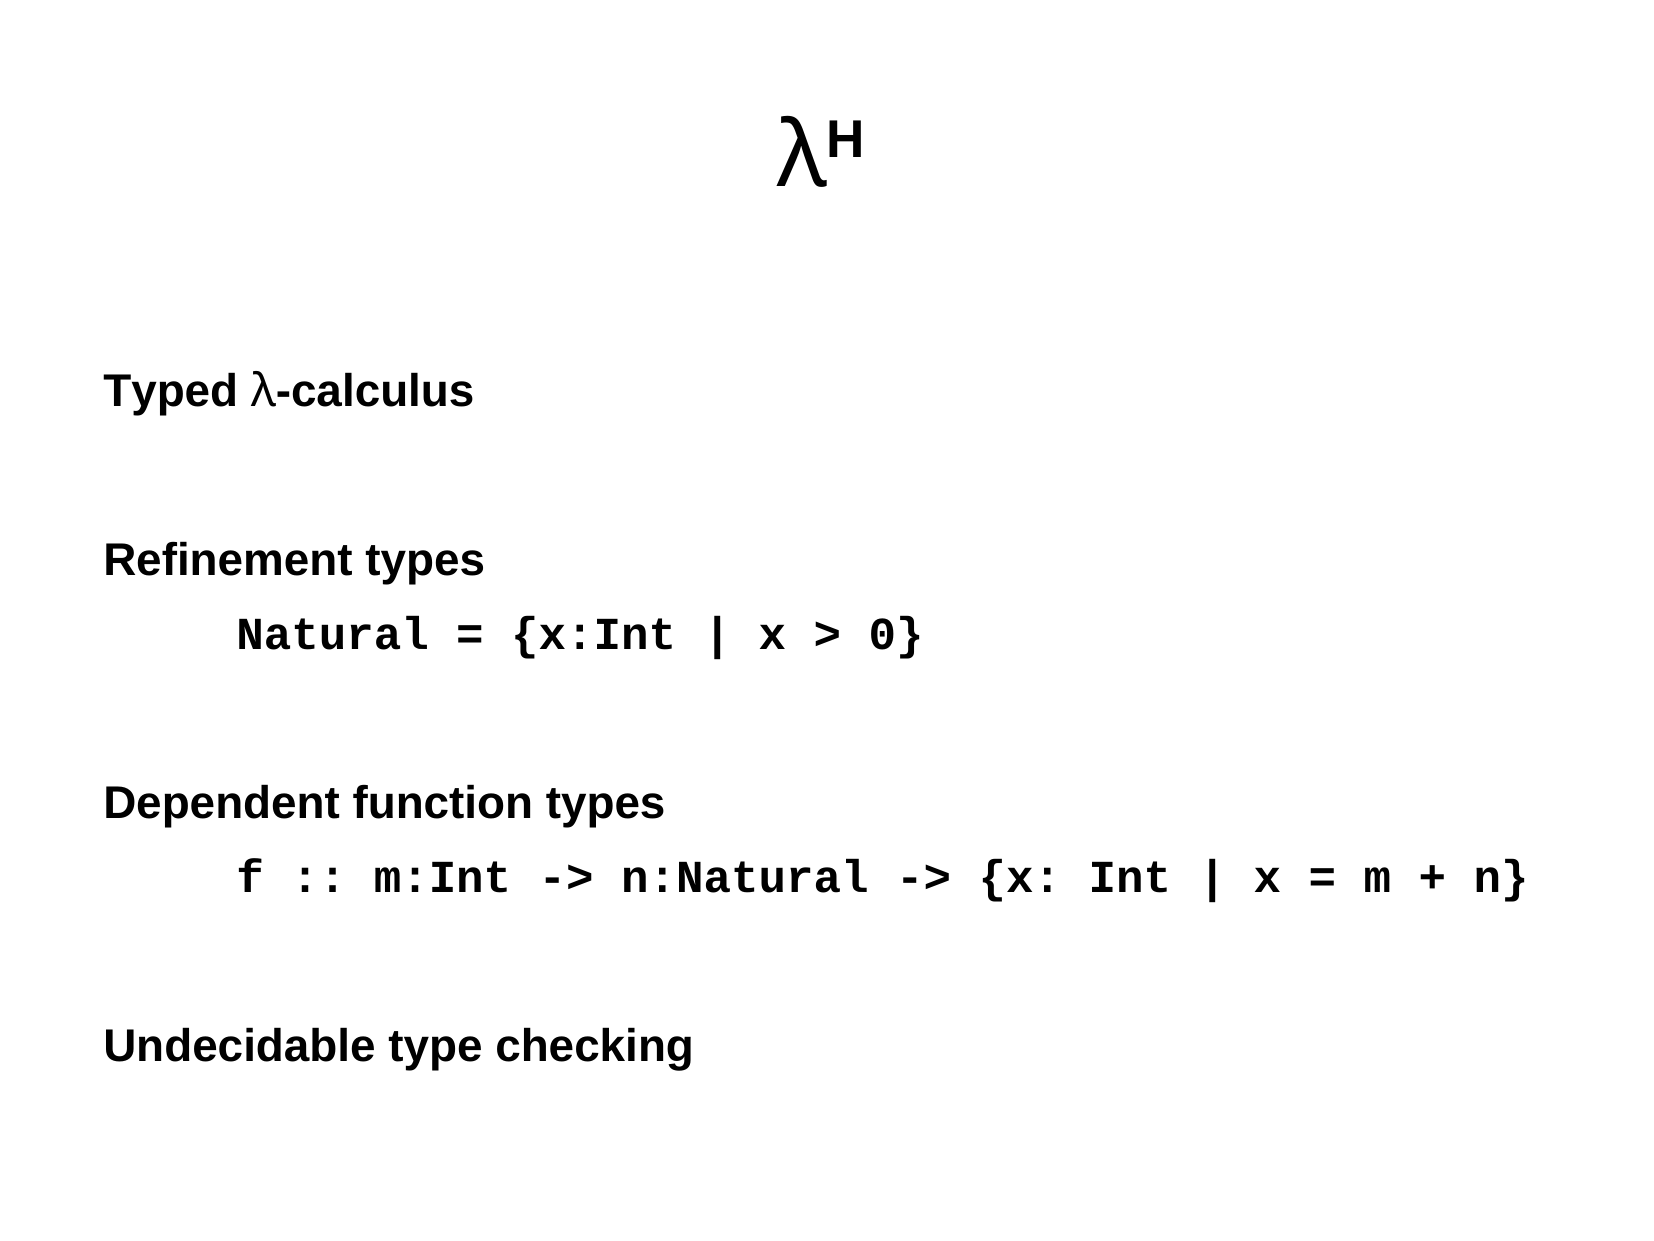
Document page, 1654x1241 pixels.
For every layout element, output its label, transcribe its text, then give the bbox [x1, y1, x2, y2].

text_box λH [762, 81, 892, 202]
text_box Typed λ-calculus Refinement types Natural = {x:Int | x > 0} Dependent function types f :: m:Int -> n:Natural -> {x: Int | x = m + n} Undecidable type checking [88, 318, 1565, 1037]
